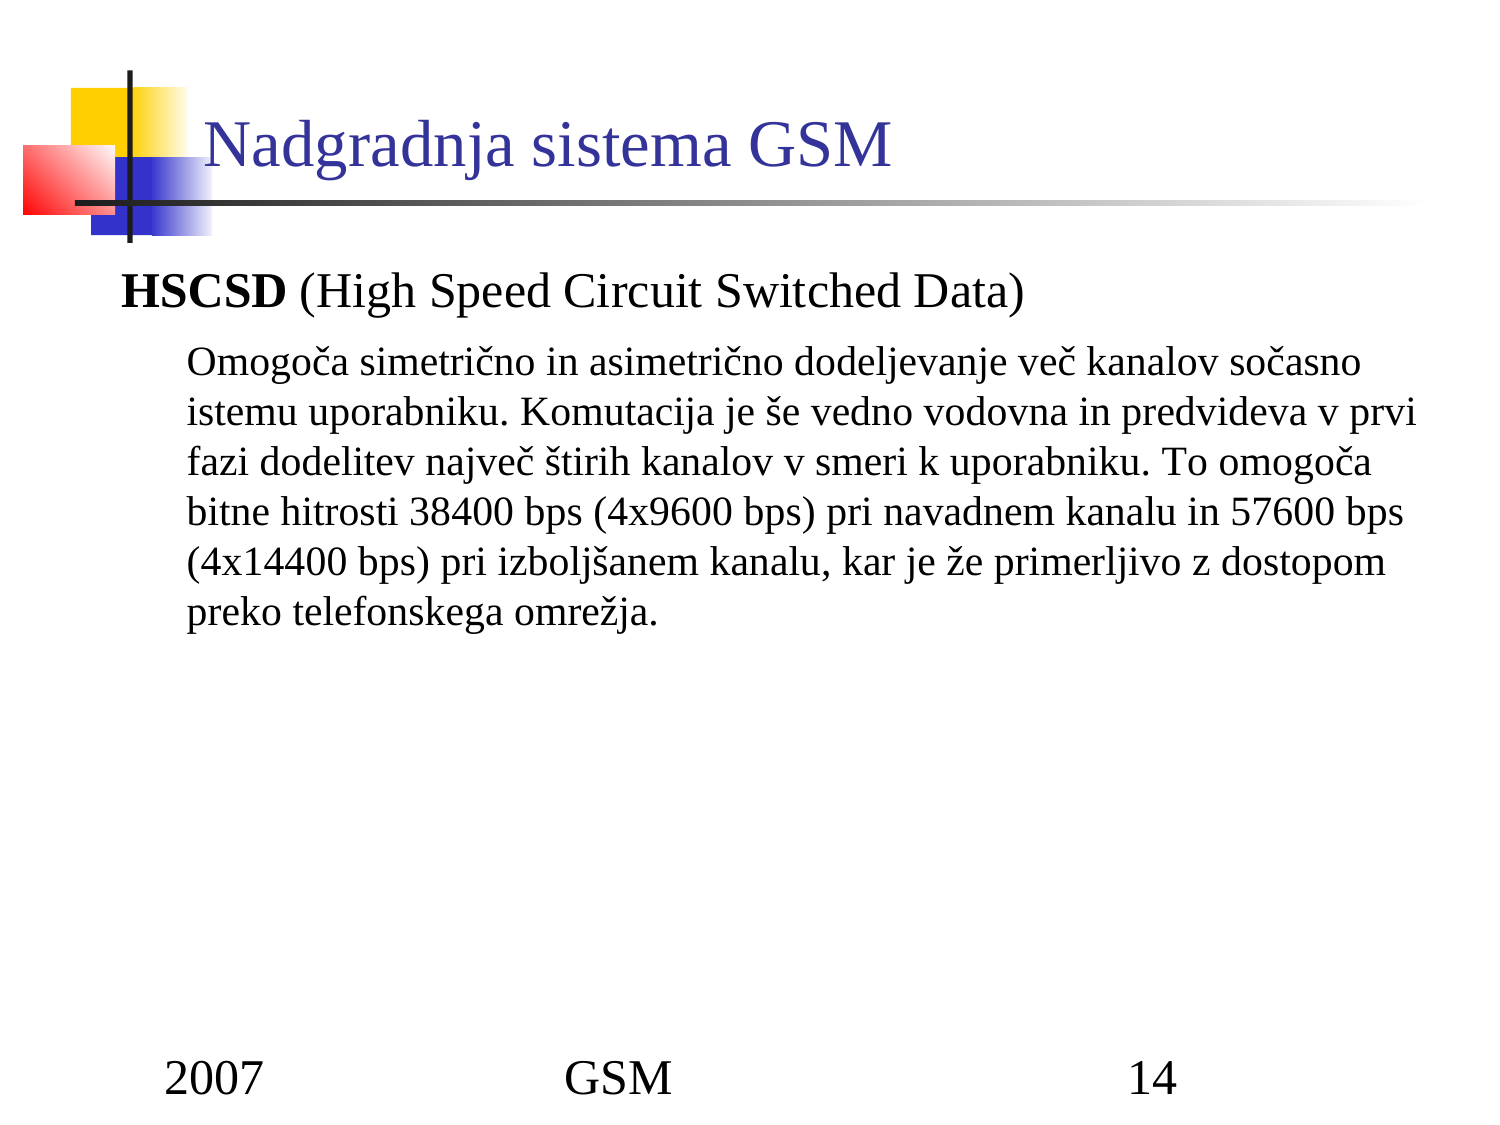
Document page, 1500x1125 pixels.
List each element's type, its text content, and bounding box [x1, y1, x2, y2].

list HSCSD (High Speed Circuit Switched Data) Omogoča simetrično in asimetrično dodeljevanje več kanalov sočasno istemu uporabniku. Komutacija je še vedno vodovna in predvideva v prvi fazi dodelitev največ štirih kanalov v smeri k uporabniku. To omogoča bitne hitrosti 38400 bps (4x9600 bps) pri navadnem kanalu in 57600 bps (4x14400 bps) pri izboljšanem kanalu, kar je že primerljivo z dostopom preko telefonskega omrežja. [50, 249, 1469, 1007]
title Nadgradnja sistema GSM [188, 92, 1468, 188]
